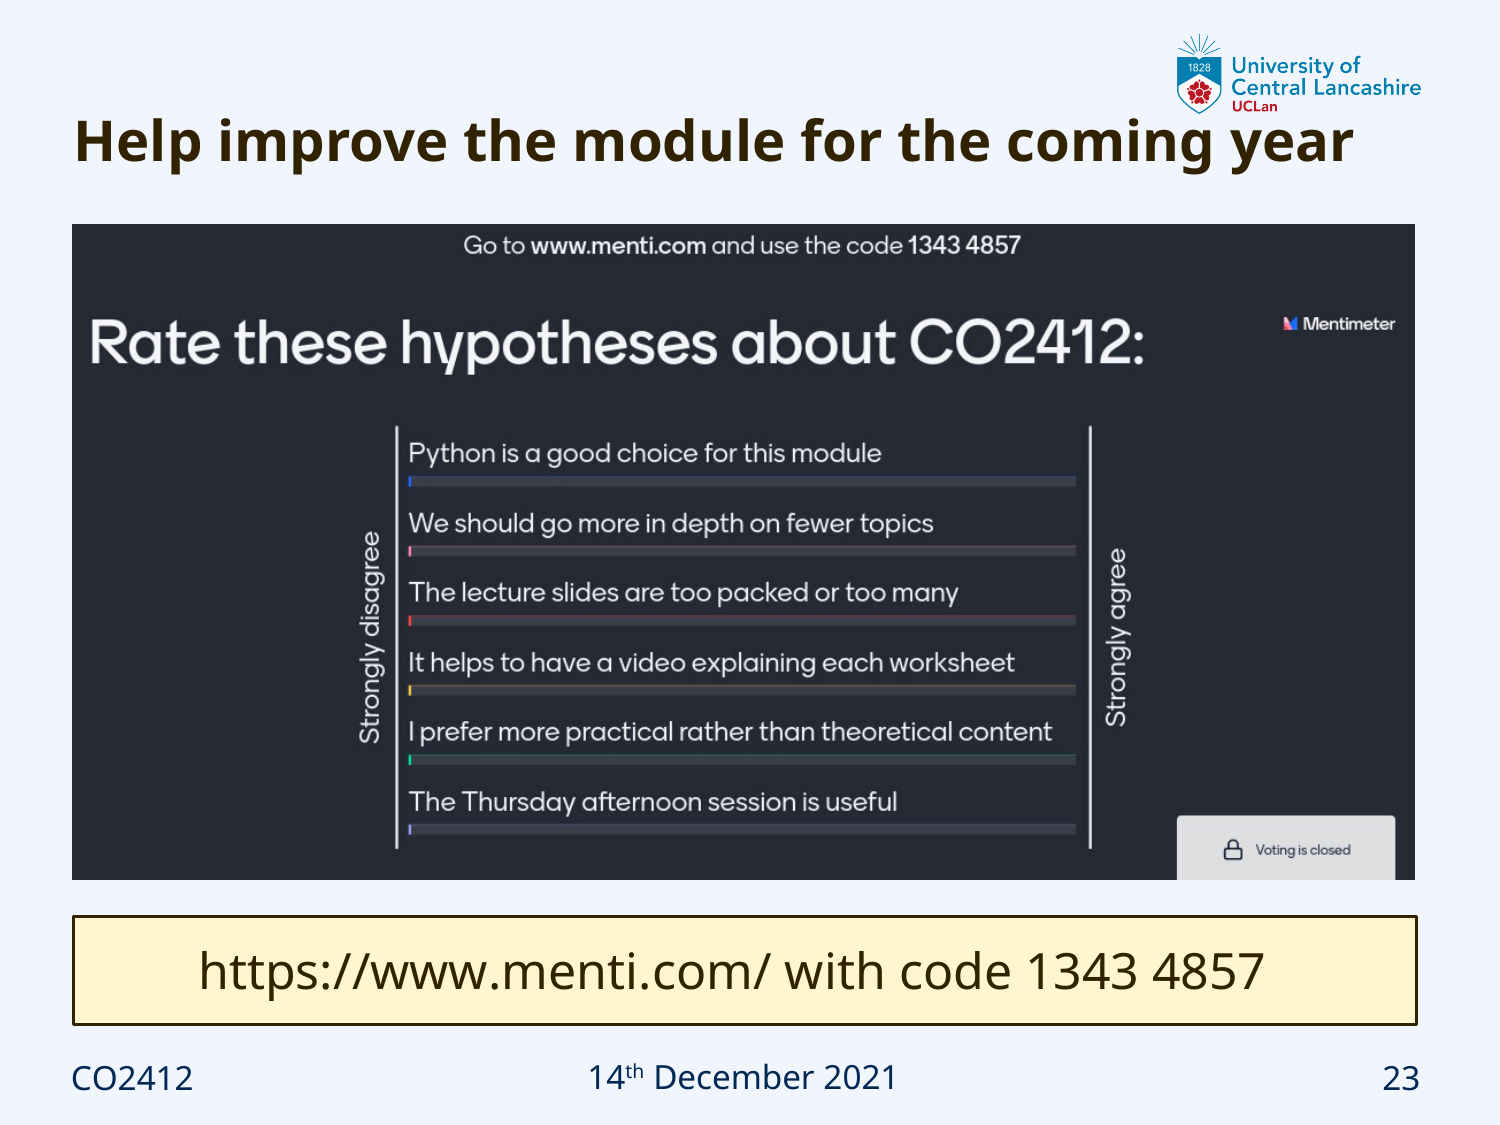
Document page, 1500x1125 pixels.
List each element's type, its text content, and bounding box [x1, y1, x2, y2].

picture [1177, 34, 1421, 54]
text_box [73, 916, 1417, 1025]
text_box https://www.menti.com/ with code 1343 4857 [133, 932, 1332, 1016]
title Help improve the module for the coming year [58, 54, 1500, 224]
picture [72, 224, 1415, 880]
